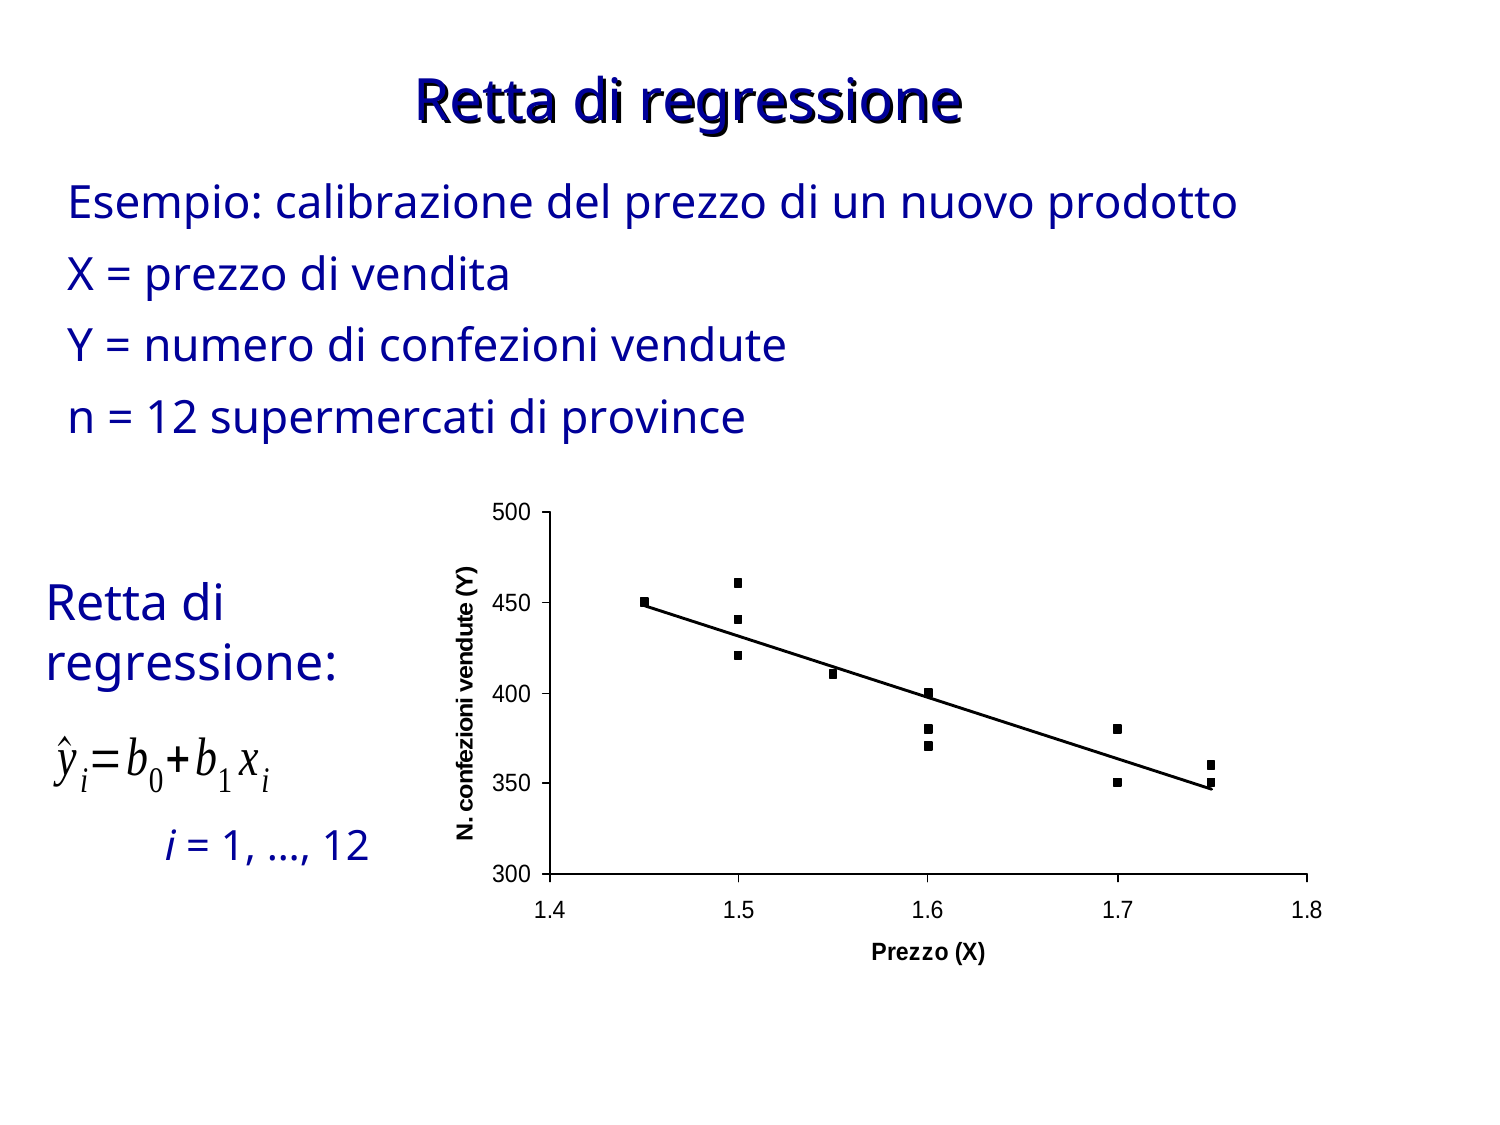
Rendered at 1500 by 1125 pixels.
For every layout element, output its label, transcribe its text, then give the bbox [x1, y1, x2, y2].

text_box i = 1, …, 12 [0, 810, 414, 877]
text_box Retta di regressione [73, 54, 1302, 141]
text_box Retta di regressione: [30, 562, 401, 758]
text_box Esempio: calibrazione del prezzo di un nuovo prodotto X = prezzo di vendita Y = numero di confezioni vendute n = 12 supermercati di province [52, 148, 1318, 451]
chart [422, 467, 1349, 1001]
chart [41, 727, 286, 802]
